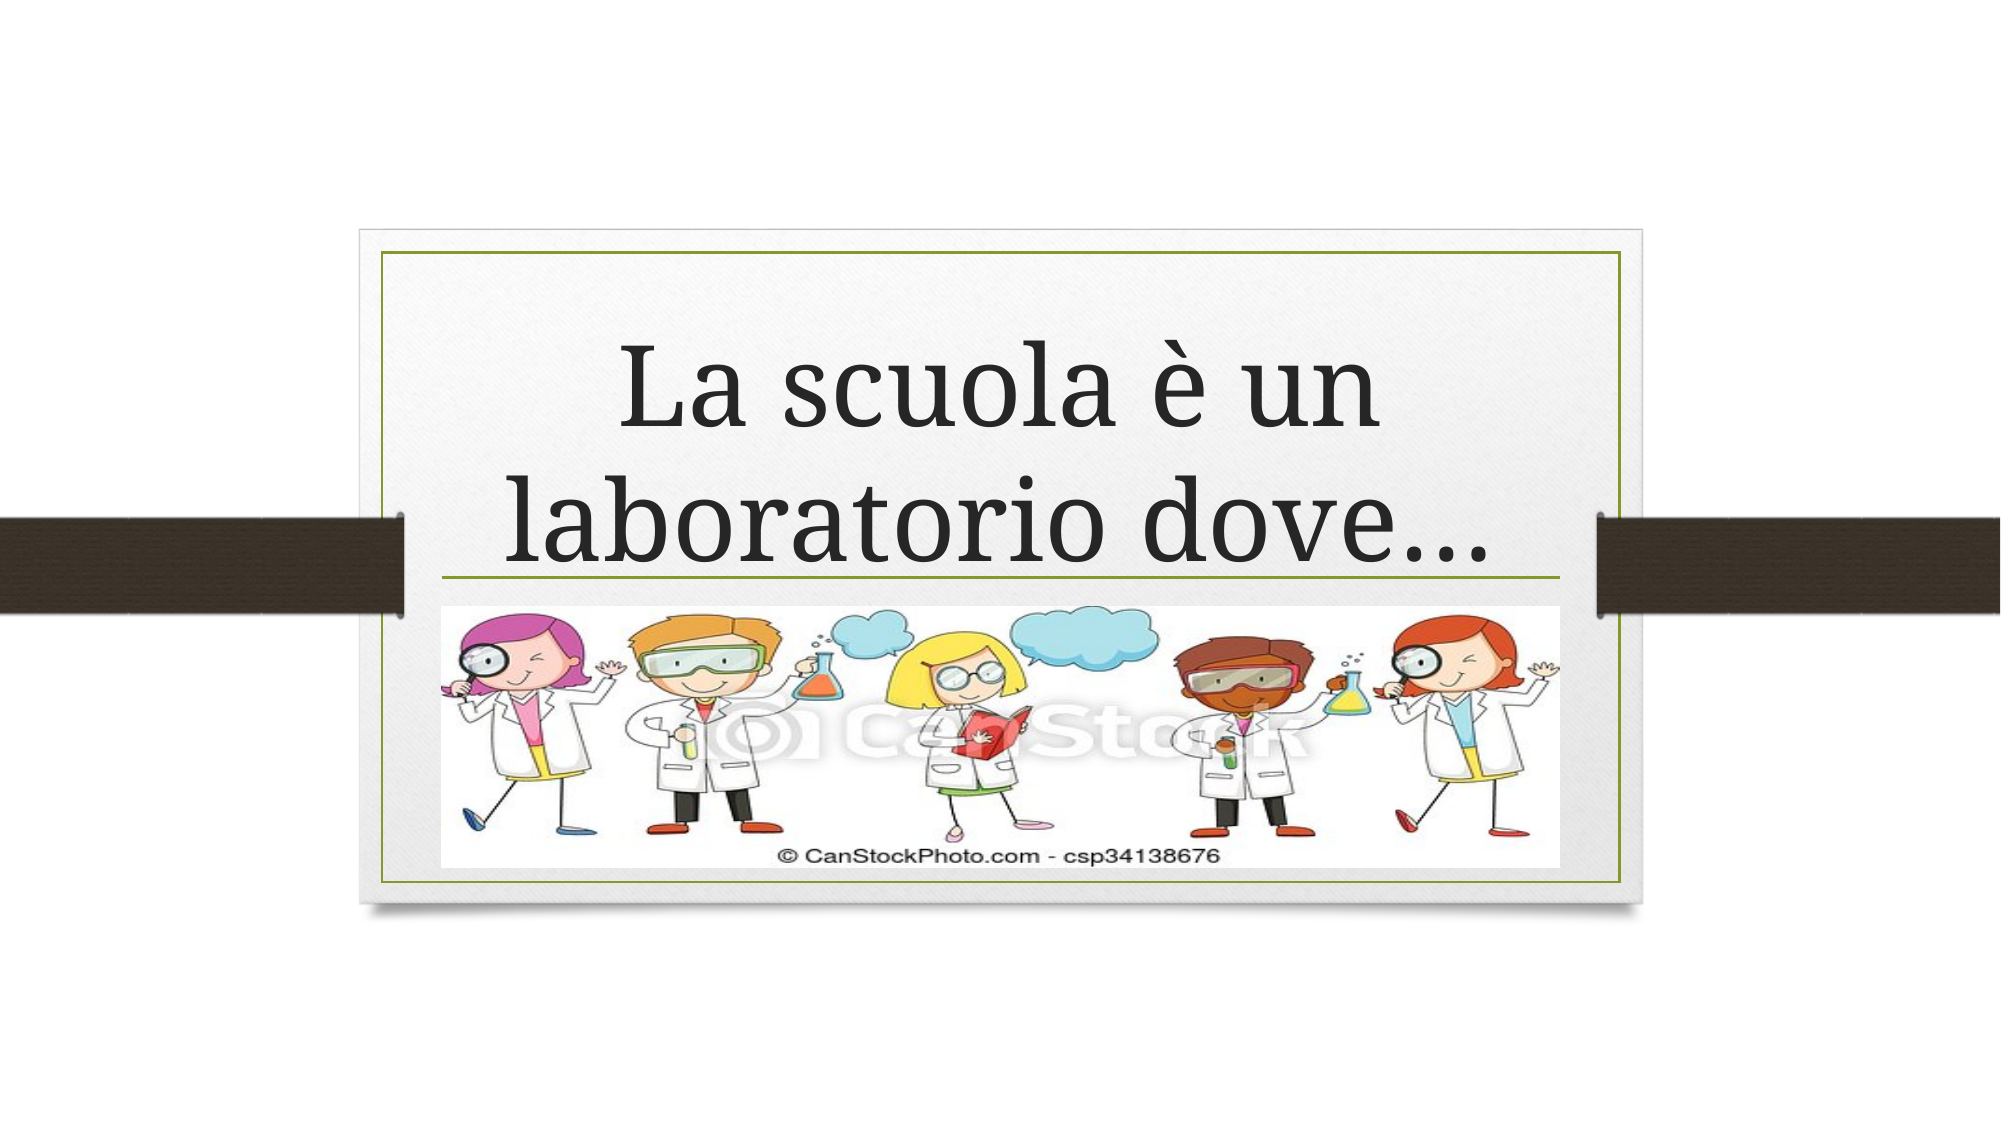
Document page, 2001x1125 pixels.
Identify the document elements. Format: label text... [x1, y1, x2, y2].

title La scuola è un laboratorio dove… [441, 306, 1560, 556]
picture [0, 0, 2001, 1125]
